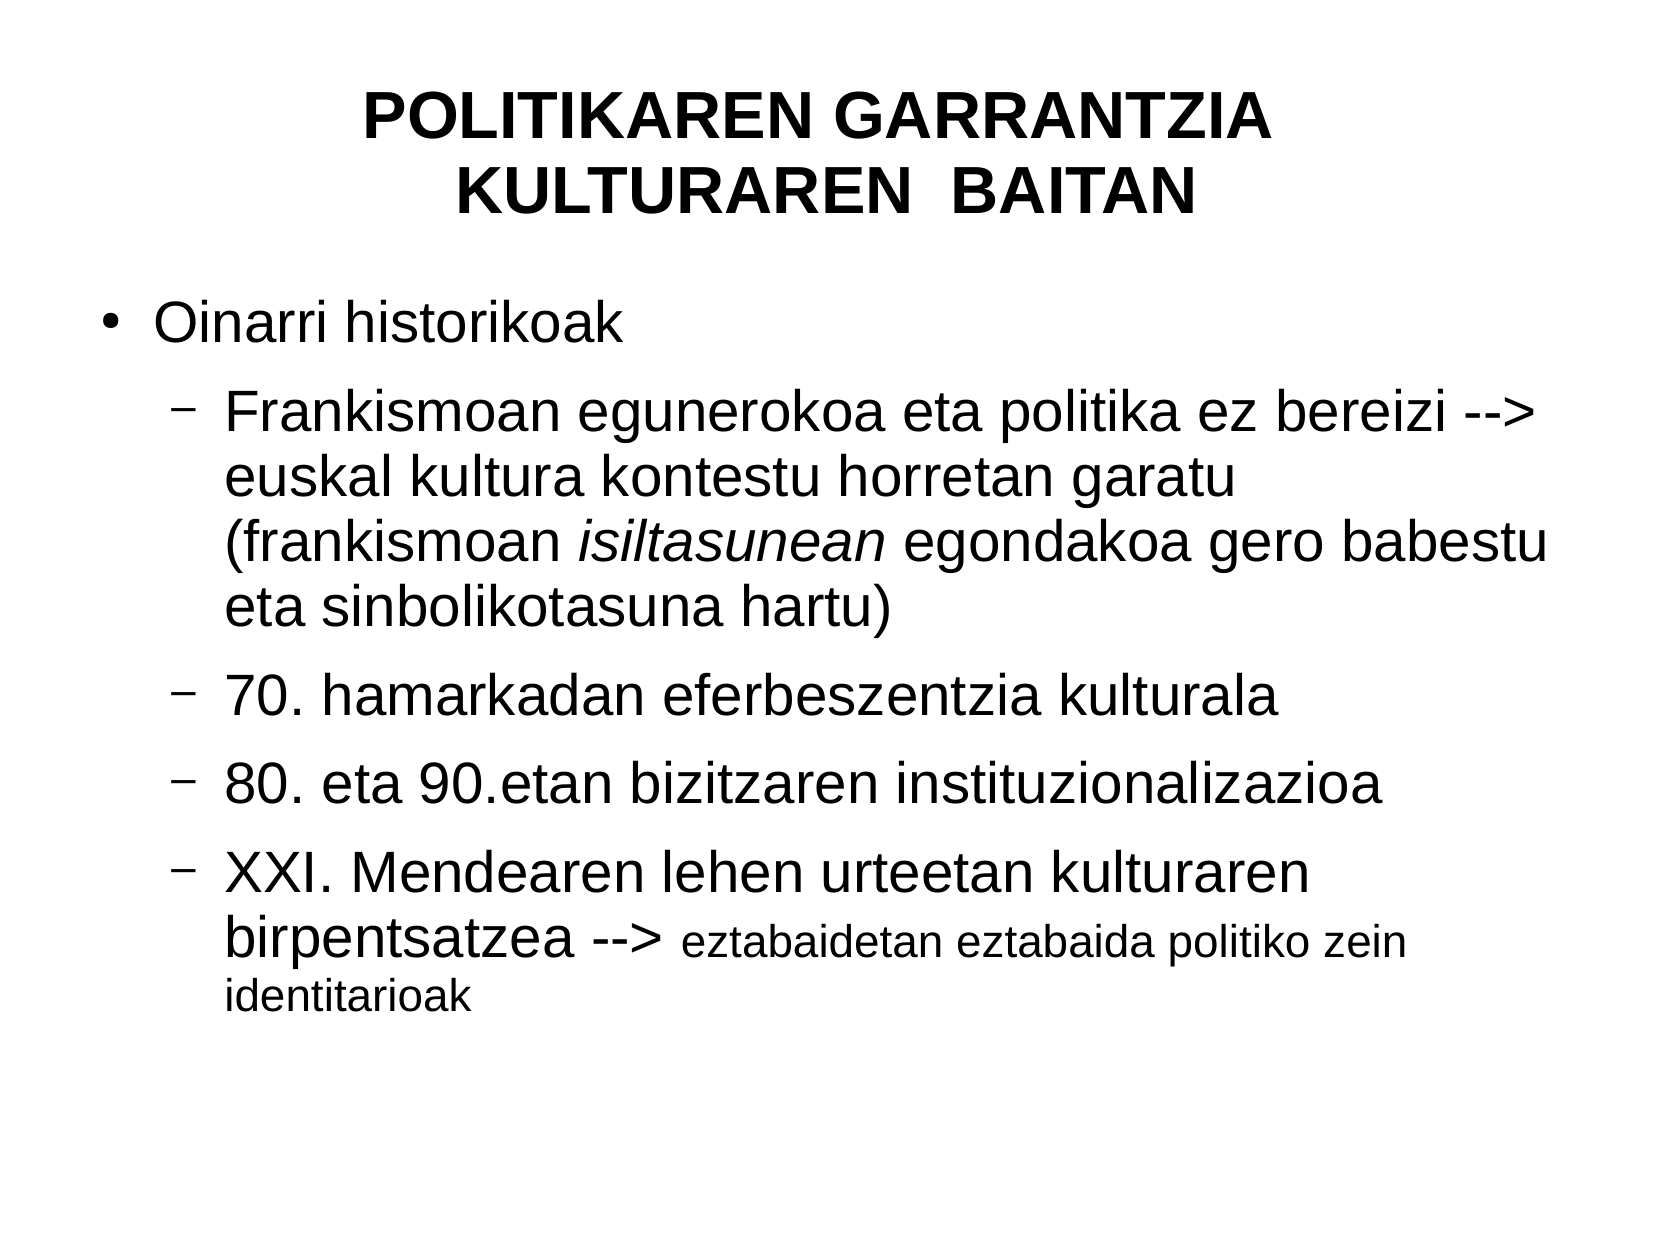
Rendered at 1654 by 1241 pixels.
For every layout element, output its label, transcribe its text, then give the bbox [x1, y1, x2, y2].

list Oinarri historikoak Frankismoan egunerokoa eta politika ez bereizi --> euskal kultura kontestu horretan garatu (frankismoan isiltasunean egondakoa gero babestu eta sinbolikotasuna hartu) 70. hamarkadan eferbeszentzia kulturala 80. eta 90.etan bizitzaren instituzionalizazioa XXI. Mendearen lehen urteetan kulturaren birpentsatzea --> eztabaidetan eztabaida politiko zein identitarioak [82, 290, 1571, 1193]
title POLITIKAREN GARRANTZIA KULTURAREN BAITAN [0, 49, 1654, 257]
